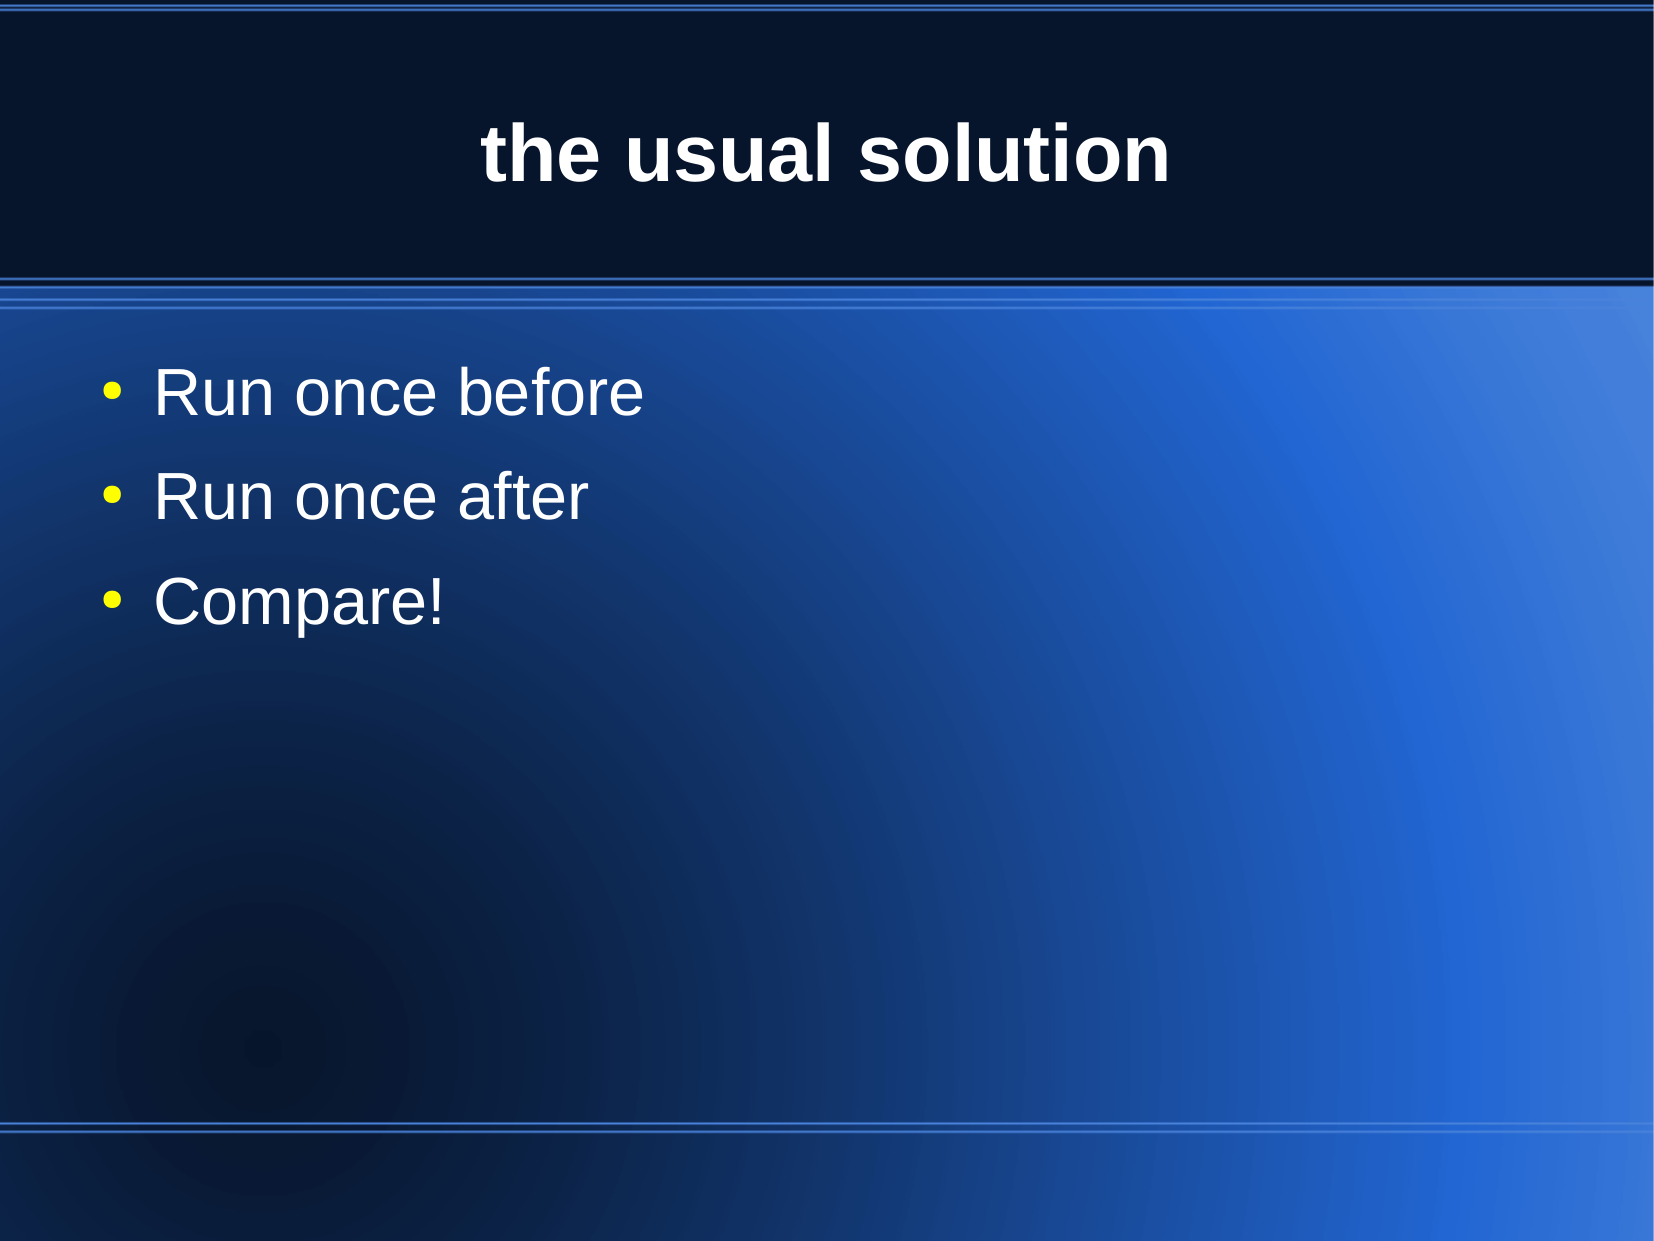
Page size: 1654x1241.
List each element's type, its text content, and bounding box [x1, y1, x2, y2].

title the usual solution [82, 49, 1571, 257]
list Run once before Run once after Compare! [82, 355, 1571, 699]
picture [0, 0, 1654, 1241]
